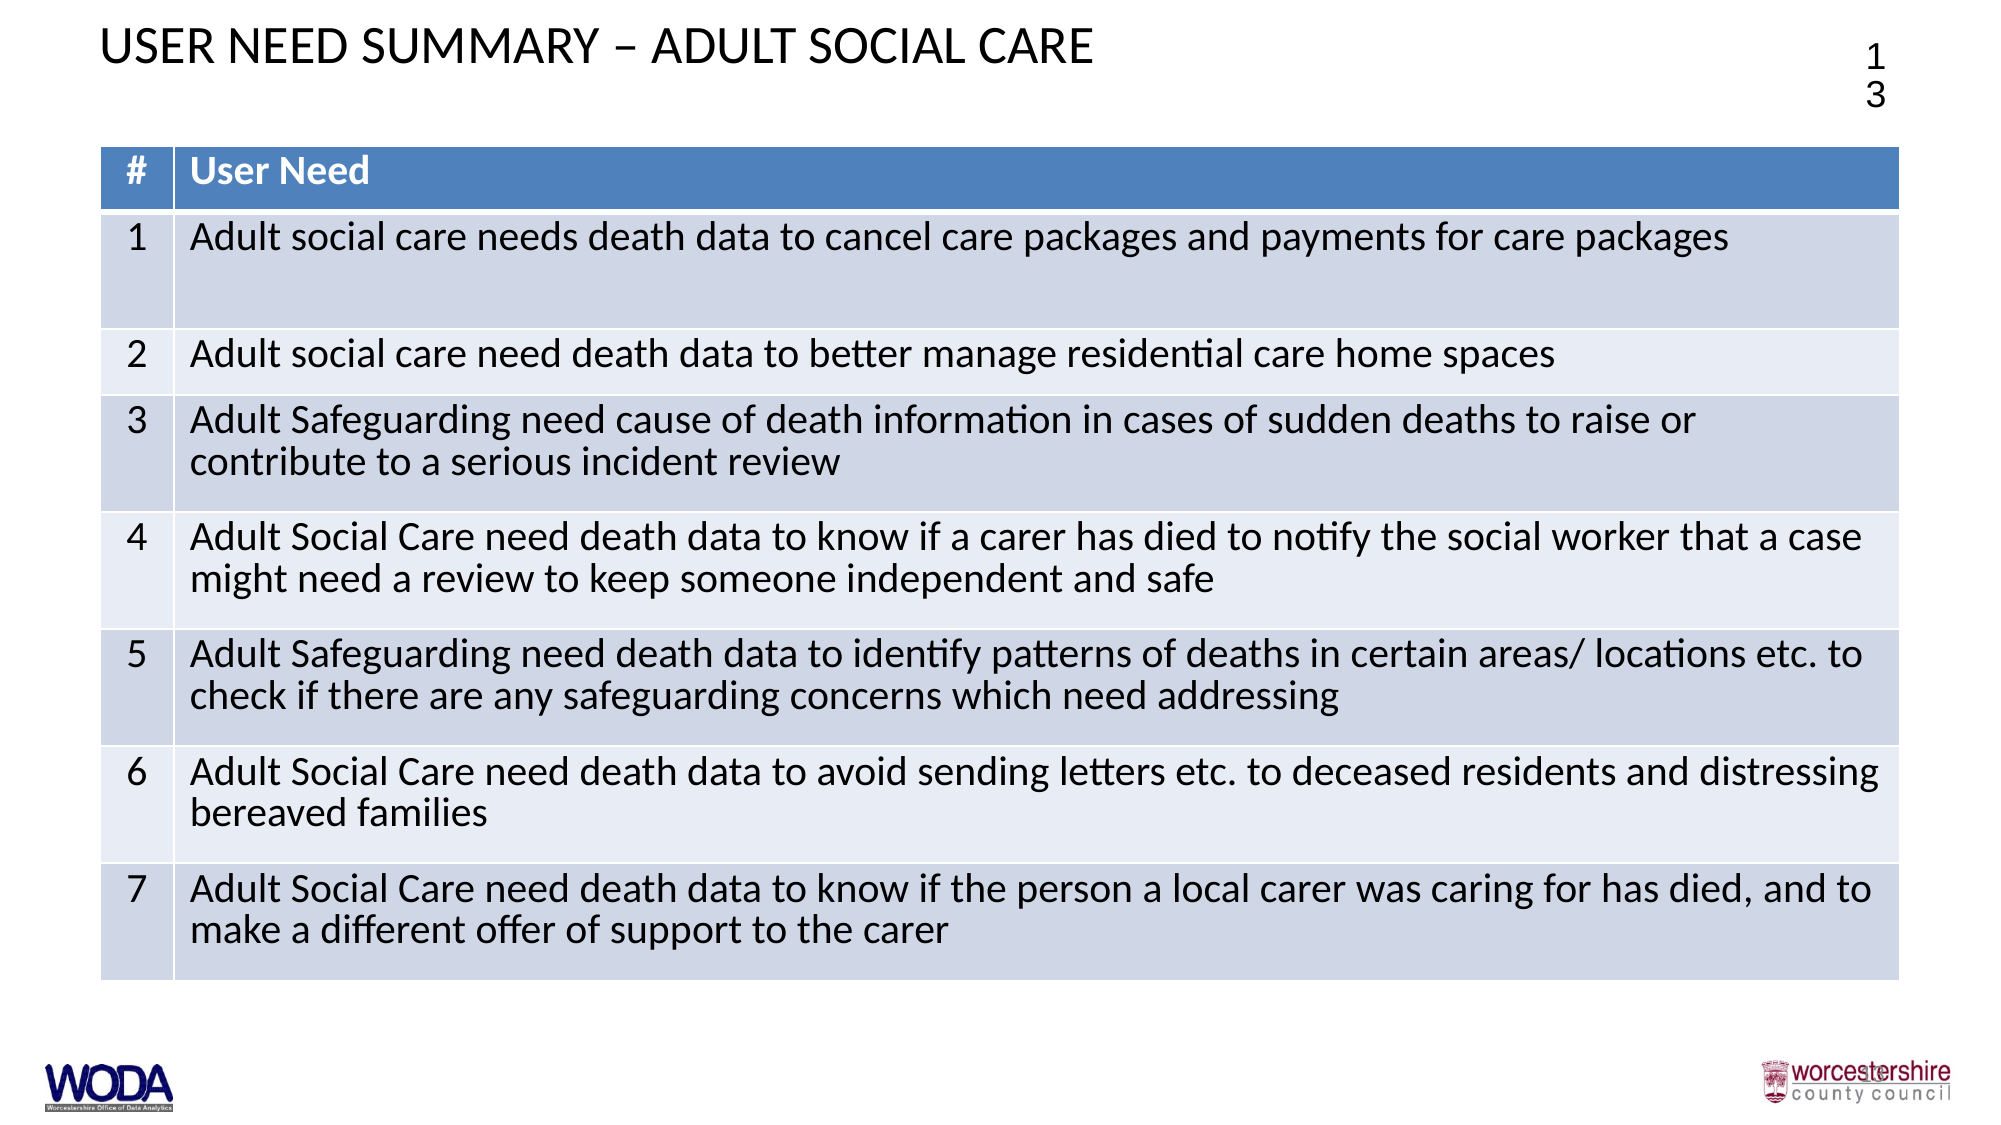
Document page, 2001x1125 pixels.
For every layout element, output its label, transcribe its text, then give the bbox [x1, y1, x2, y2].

table_cell 4 [101, 513, 173, 628]
table_cell Adult Social Care need death data to know if a carer has died to notify the social worker that a case might need a review to keep someone independent and safe [175, 513, 1899, 628]
table_cell Adult Safeguarding need death data to identify patterns of deaths in certain areas/ locations etc. to check if there are any safeguarding concerns which need addressing [175, 630, 1899, 745]
table_cell Adult Social Care need death data to know if the person a local carer was caring for has died, and to make a different offer of support to the carer [175, 864, 1899, 980]
table_cell 2 [101, 330, 173, 394]
picture [45, 1064, 173, 1112]
table_header User Need [175, 147, 1899, 209]
table_cell 7 [101, 864, 173, 980]
table_cell 5 [101, 630, 173, 745]
picture [1749, 1049, 1971, 1114]
table_header # [101, 147, 173, 209]
table_cell 1 [101, 215, 173, 328]
table_cell 3 [101, 396, 173, 511]
table_cell 6 [101, 747, 173, 862]
slide_number <number> [1433, 1042, 1900, 1103]
table_cell Adult social care needs death data to cancel care packages and payments for care packages [175, 215, 1899, 328]
table_cell Adult social care need death data to better manage residential care home spaces [175, 330, 1899, 394]
table_cell Adult Social Care need death data to avoid sending letters etc. to deceased residents and distressing bereaved families [175, 747, 1899, 862]
title USER NEED SUMMARY – ADULT SOCIAL CARE [99, 9, 1900, 145]
table_cell Adult Safeguarding need cause of death information in cases of sudden deaths to raise or contribute to a serious incident review [175, 396, 1899, 511]
